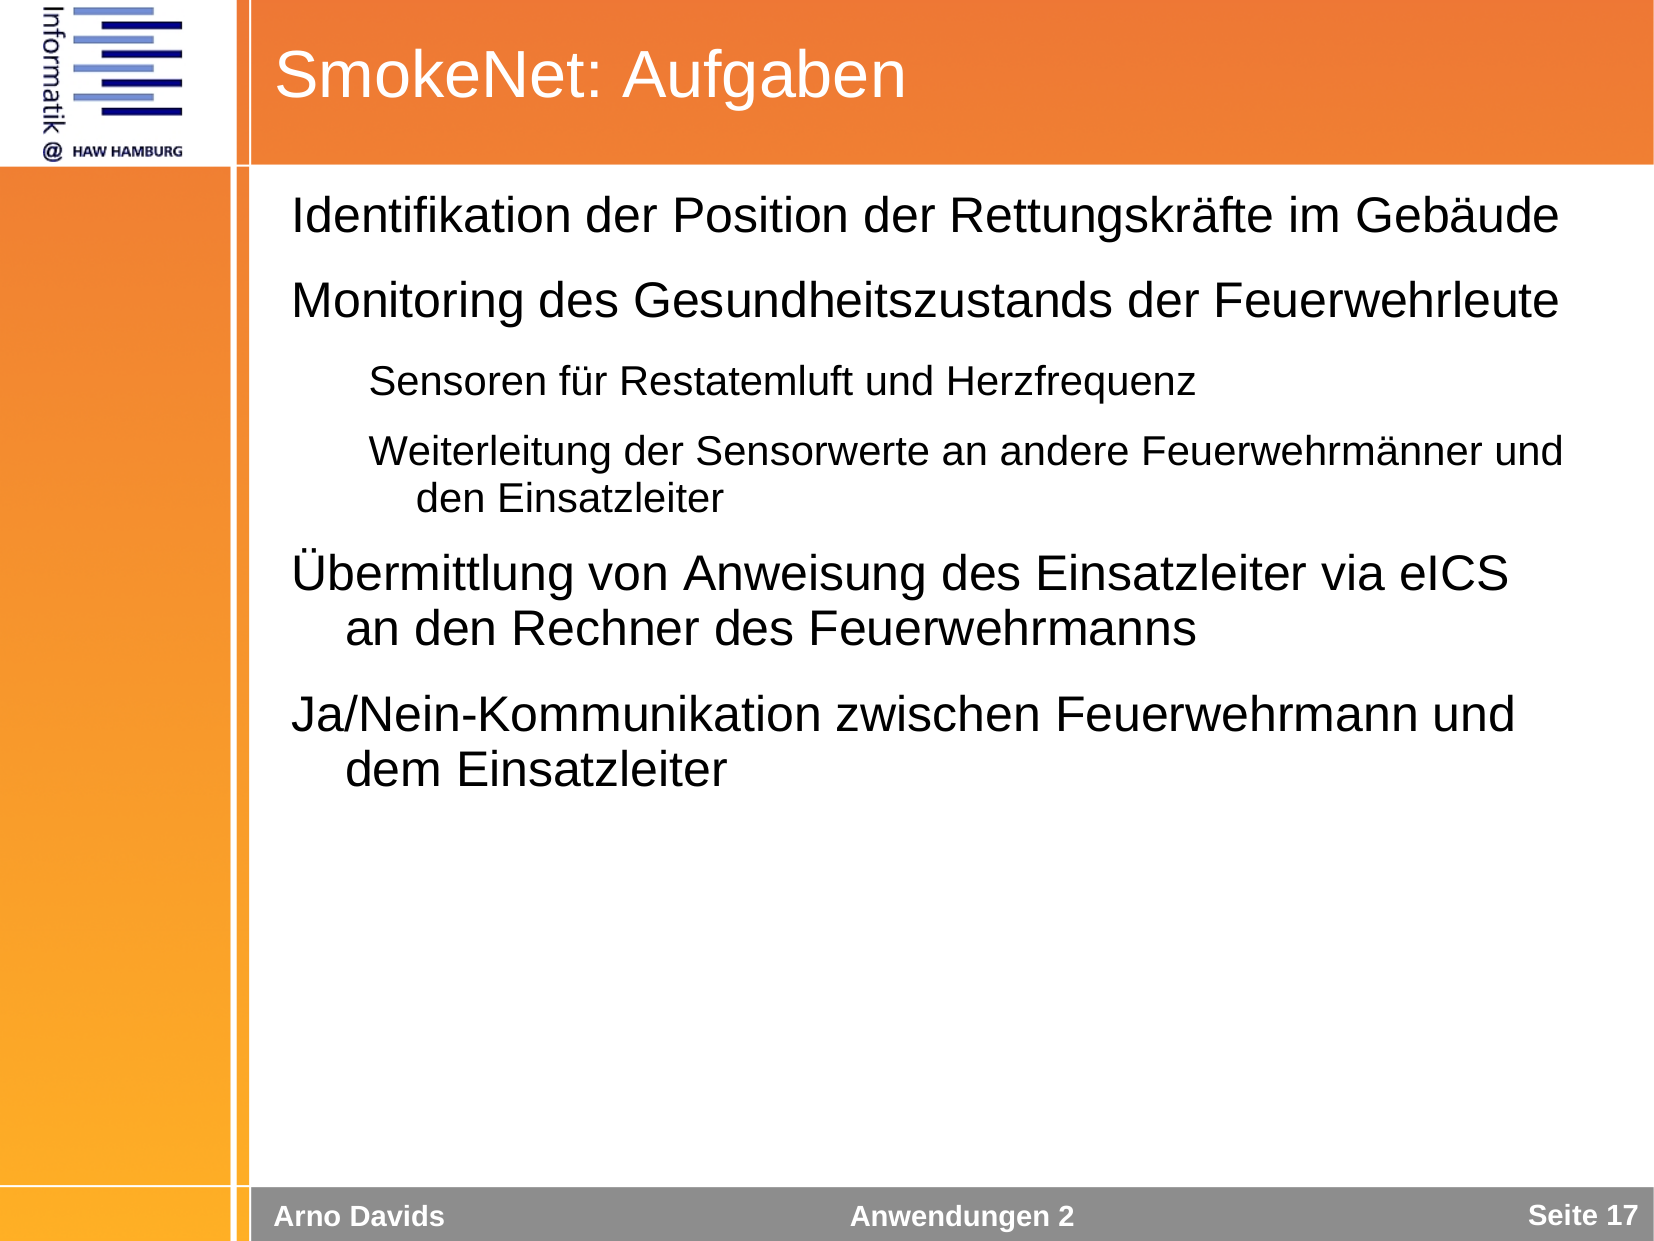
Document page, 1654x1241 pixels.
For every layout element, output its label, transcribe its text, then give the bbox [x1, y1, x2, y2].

list Identifikation der Position der Rettungskräfte im Gebäude Monitoring des Gesundheitszustands der Feuerwehrleute Sensoren für Restatemluft und Herzfrequenz Weiterleitung der Sensorwerte an andere Feuerwehrmänner und den Einsatzleiter Übermittlung von Anweisung des Einsatzleiter via eICS an den Rechner des Feuerwehrmanns Ja/Nein-Kommunikation zwischen Feuerwehrmann und dem Einsatzleiter [274, 187, 1576, 1160]
picture [43, 5, 186, 162]
picture [0, 0, 1654, 1241]
title SmokeNet: Aufgaben [274, 19, 1651, 130]
